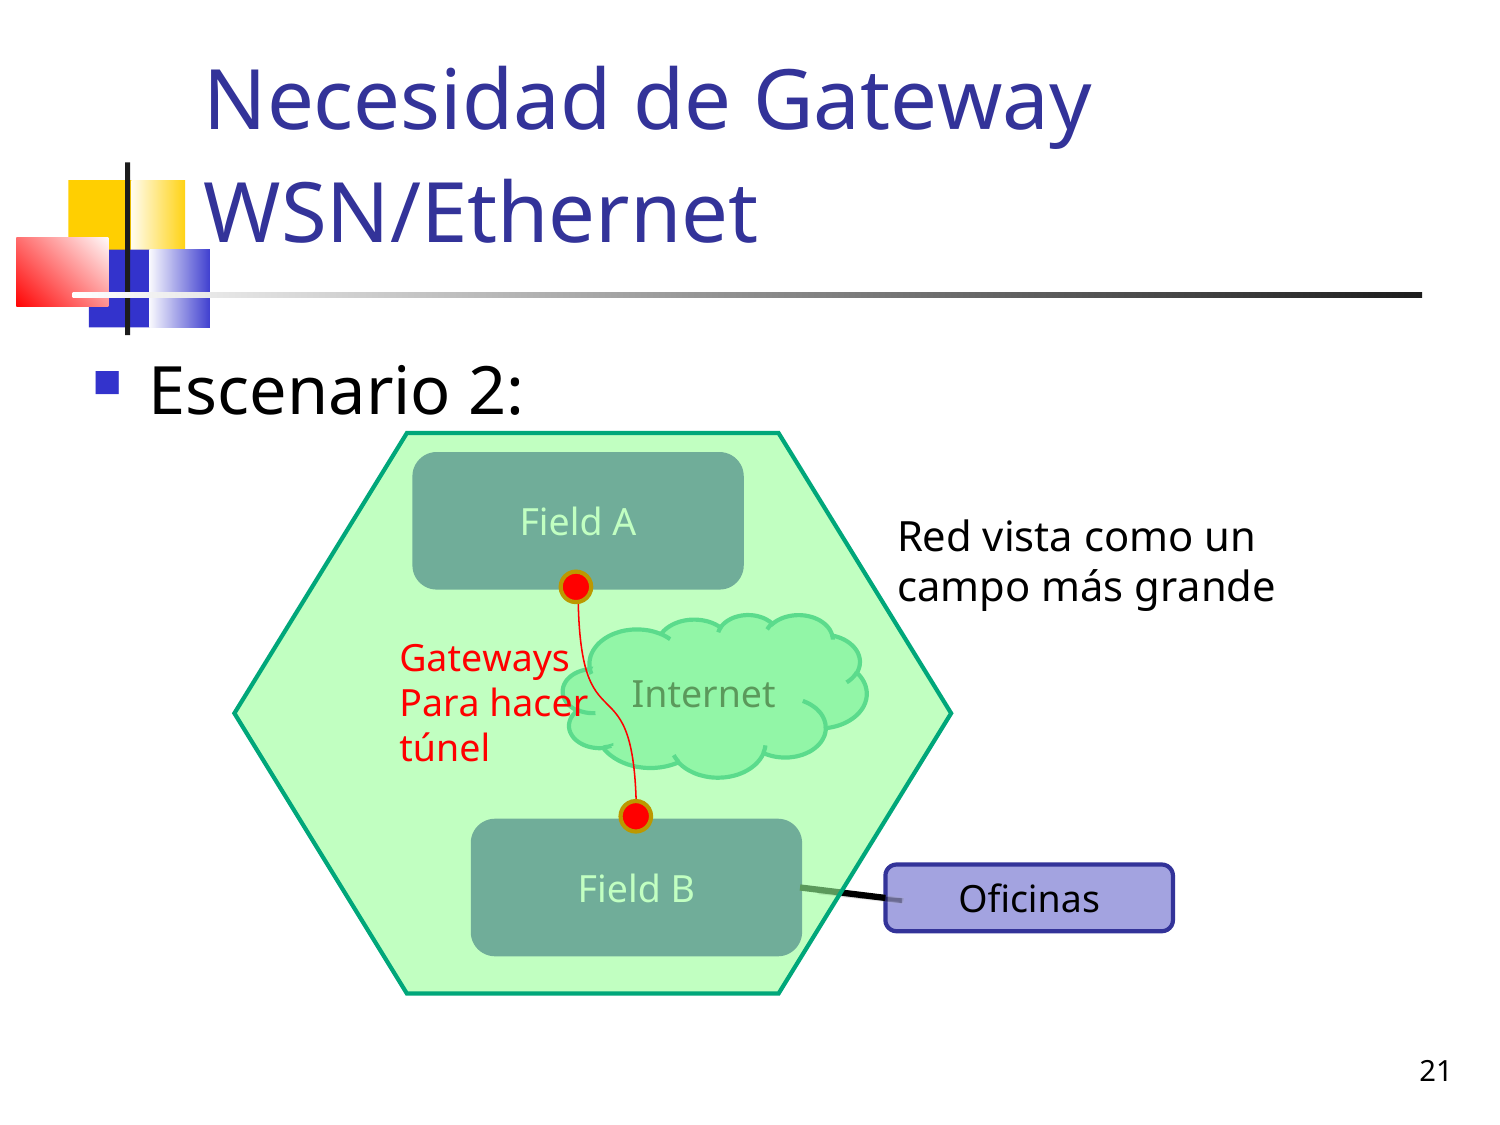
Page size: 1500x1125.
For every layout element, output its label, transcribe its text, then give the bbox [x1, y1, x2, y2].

text_box Oficinas [885, 864, 1173, 932]
text_box Red vista como un campo más grande [882, 501, 1292, 618]
text_box [238, 436, 947, 991]
title Necesidad de Gateway WSN/Ethernet [188, 35, 1269, 276]
text_box Gateways Para hacer túnel [384, 626, 604, 778]
text_box <number> [1155, 1024, 1468, 1100]
list Escenario 2: [77, 335, 1353, 1011]
